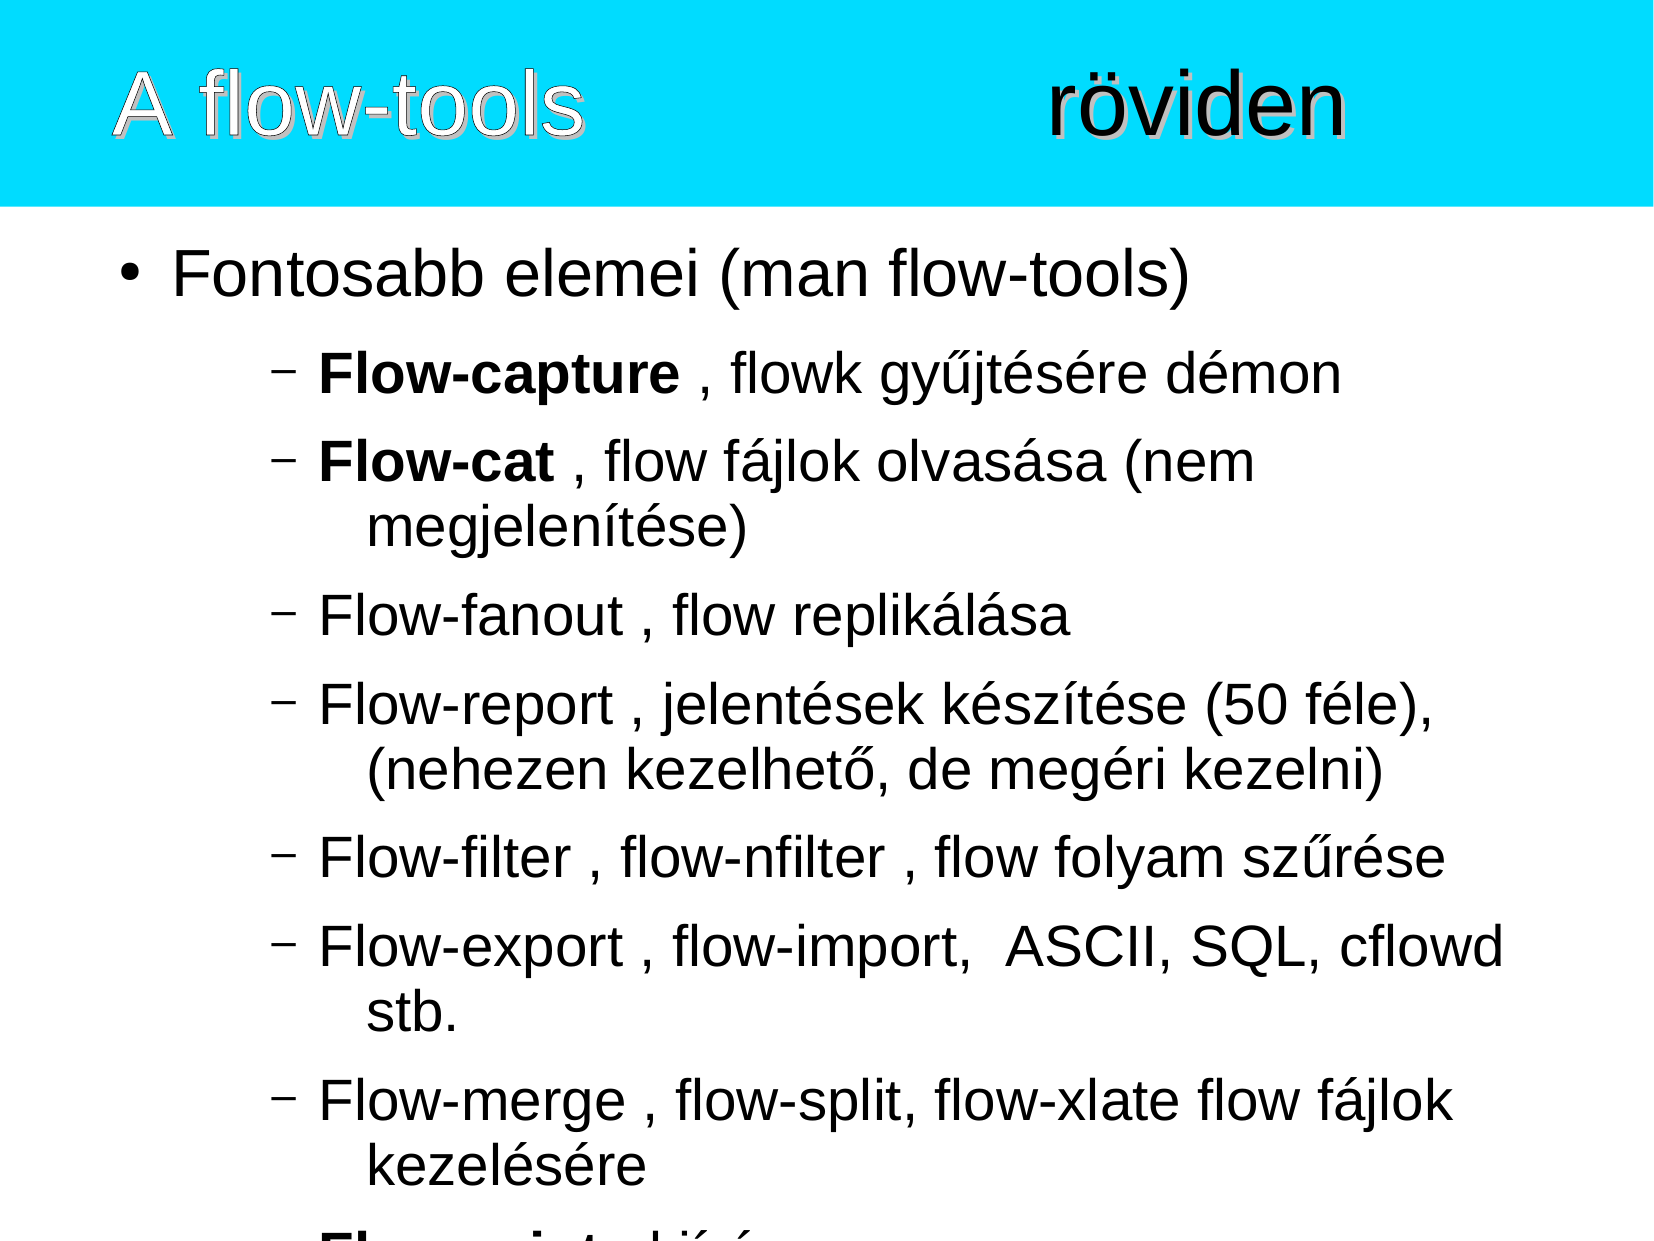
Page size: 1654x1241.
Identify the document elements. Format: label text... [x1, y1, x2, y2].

list Fontosabb elemei (man flow-tools) Flow-capture , flowk gyűjtésére démon Flow-cat , flow fájlok olvasása (nem megjelenítése) Flow-fanout , flow replikálása Flow-report , jelentések készítése (50 féle), (nehezen kezelhető, de megéri kezelni) Flow-filter , flow-nfilter , flow folyam szűrése Flow-export , flow-import, ASCII, SQL, cflowd stb. Flow-merge , flow-split, flow-xlate flow fájlok kezelésére Flow-print , kiírás Flow-stat , gyors statisztikák [82, 236, 1571, 1241]
title A flow-tools röviden [0, 0, 1654, 207]
